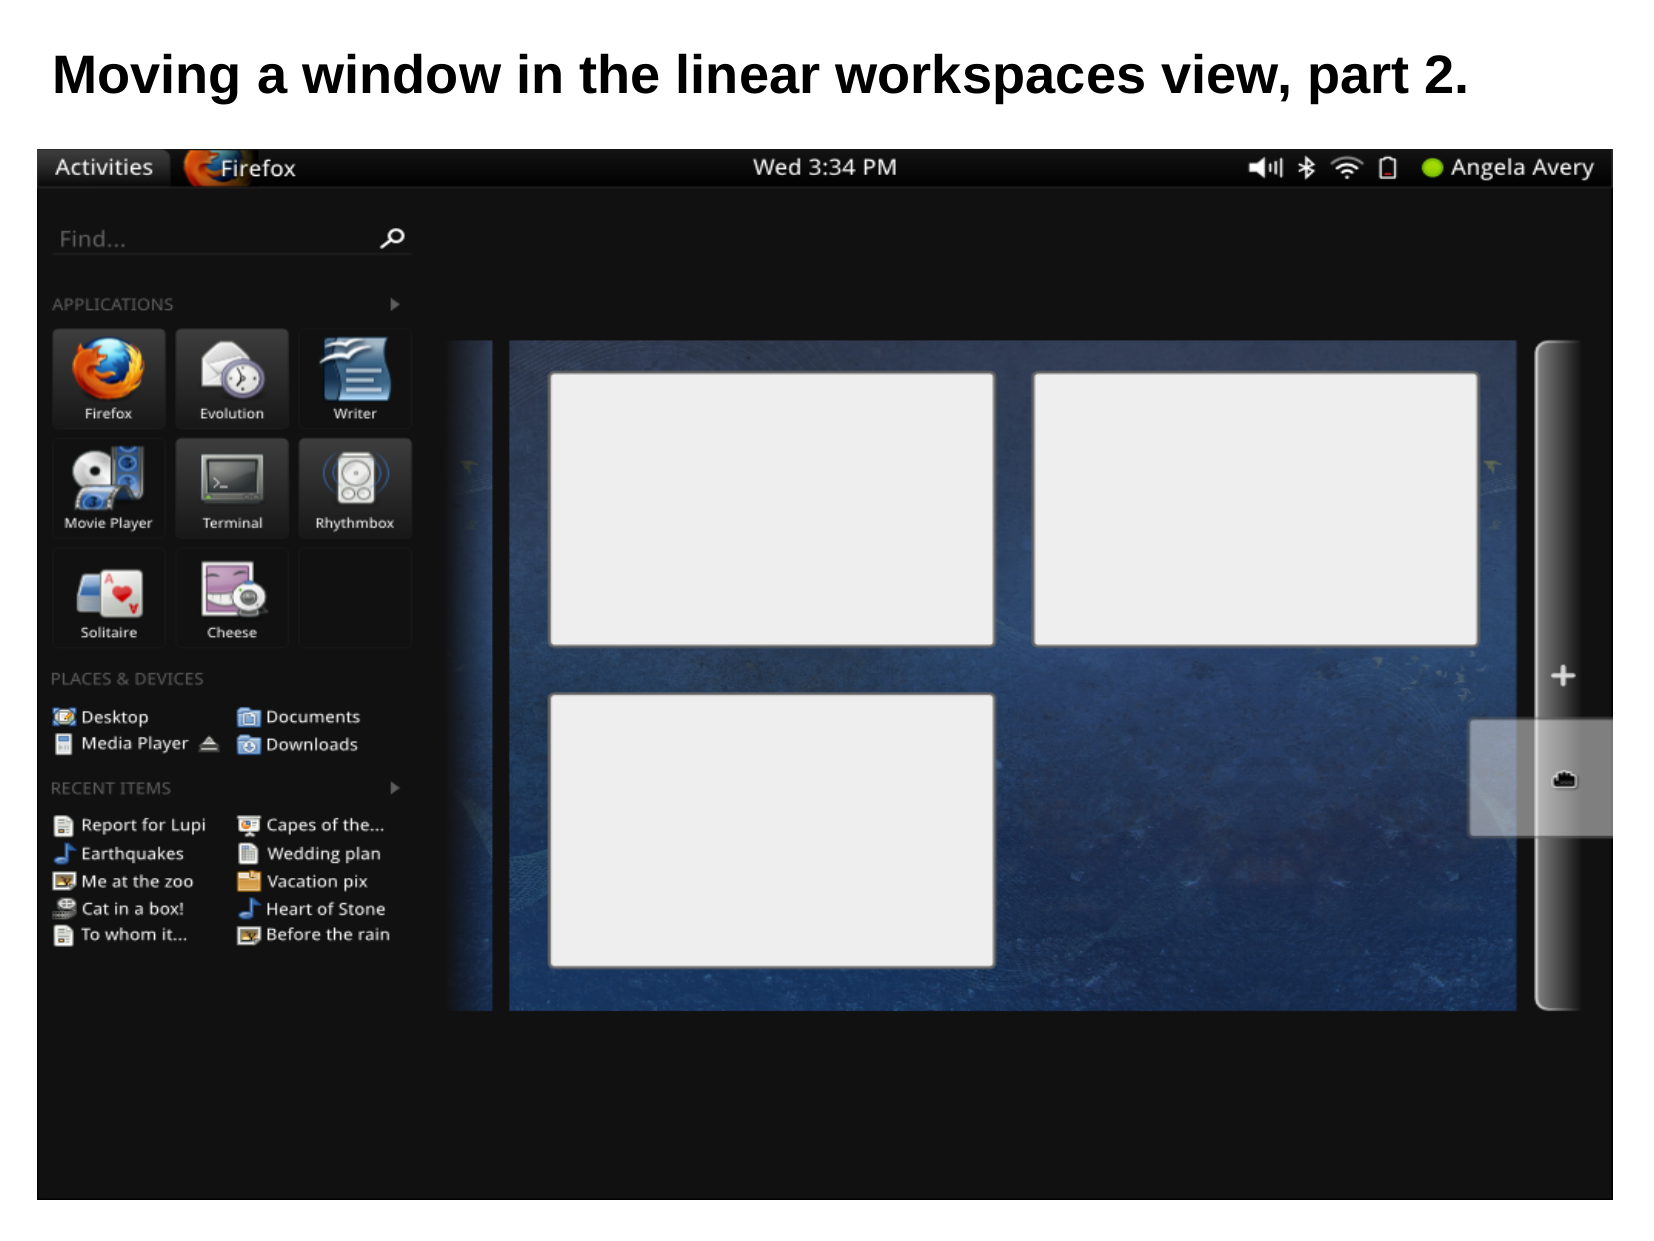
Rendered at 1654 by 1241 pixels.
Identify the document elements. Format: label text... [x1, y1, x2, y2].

text_box Moving a window in the linear workspaces view, part 2. [37, 37, 1613, 113]
picture [37, 149, 1613, 1201]
